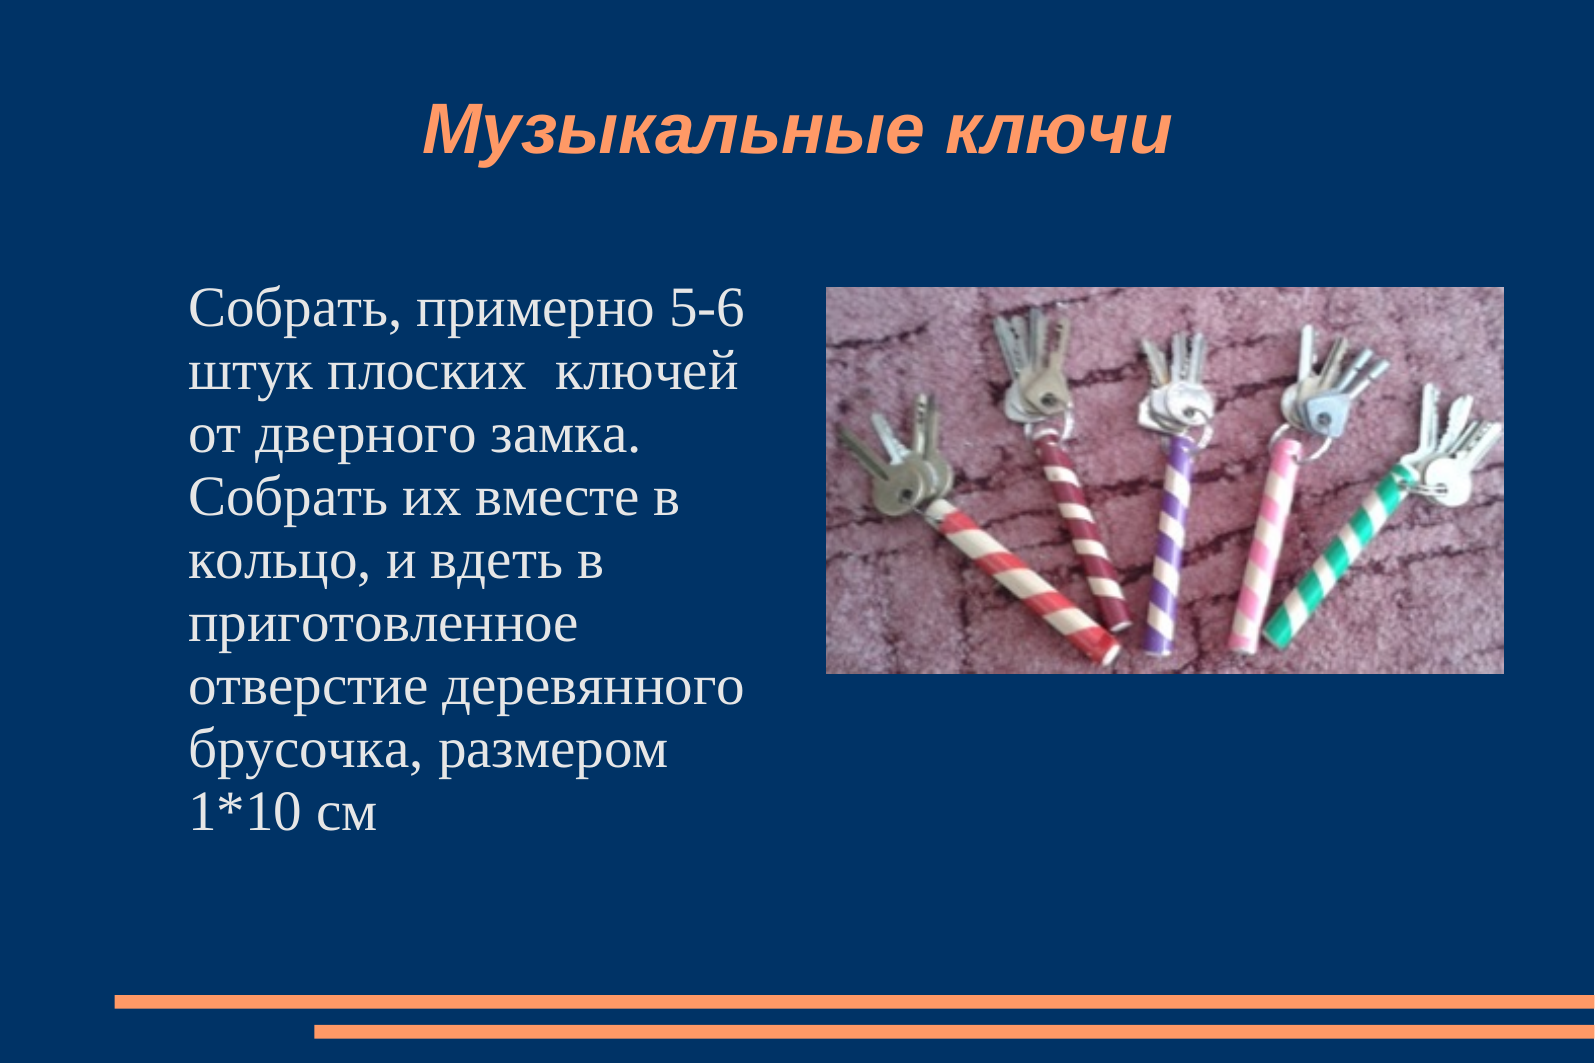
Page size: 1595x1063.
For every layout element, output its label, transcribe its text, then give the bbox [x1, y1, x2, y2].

list Собрать, примерно 5-6 штук плоских ключей от дверного замка. Собрать их вместе в кольцо, и вдеть в приготовленное отверстие деревянного брусочка, размером 1*10 см [117, 276, 795, 971]
picture [826, 287, 1504, 674]
title Музыкальные ключи [117, 39, 1479, 218]
